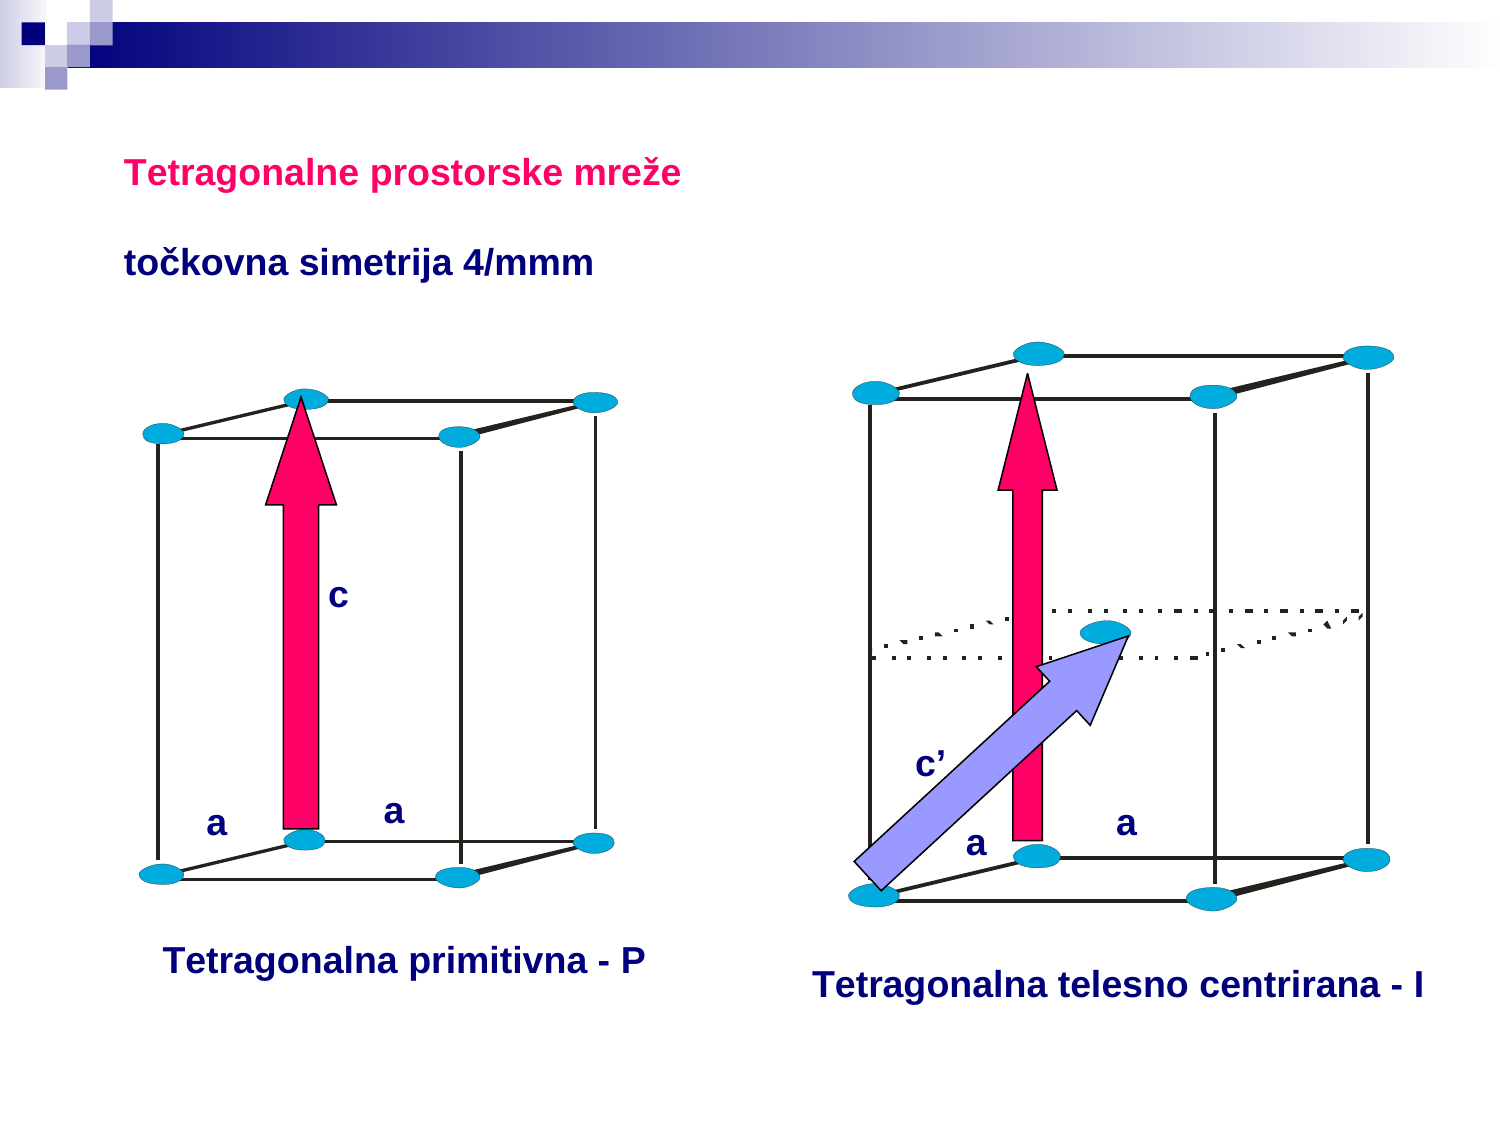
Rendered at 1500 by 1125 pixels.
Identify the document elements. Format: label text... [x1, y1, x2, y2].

text_box a [368, 778, 420, 839]
text_box a [1101, 790, 1152, 851]
text_box c [313, 562, 364, 623]
text_box Tetragonalna primitivna - P [147, 928, 672, 990]
chart [844, 338, 1399, 917]
text_box c’ [900, 730, 962, 792]
chart [135, 385, 623, 894]
text_box [265, 397, 337, 829]
text_box a [951, 810, 1002, 872]
text_box [854, 373, 1129, 891]
text_box a [191, 790, 243, 851]
text_box Tetragonalna telesno centrirana - I [797, 952, 1440, 1013]
text_box Tetragonalne prostorske mreže točkovna simetrija 4/mmm [109, 140, 697, 292]
